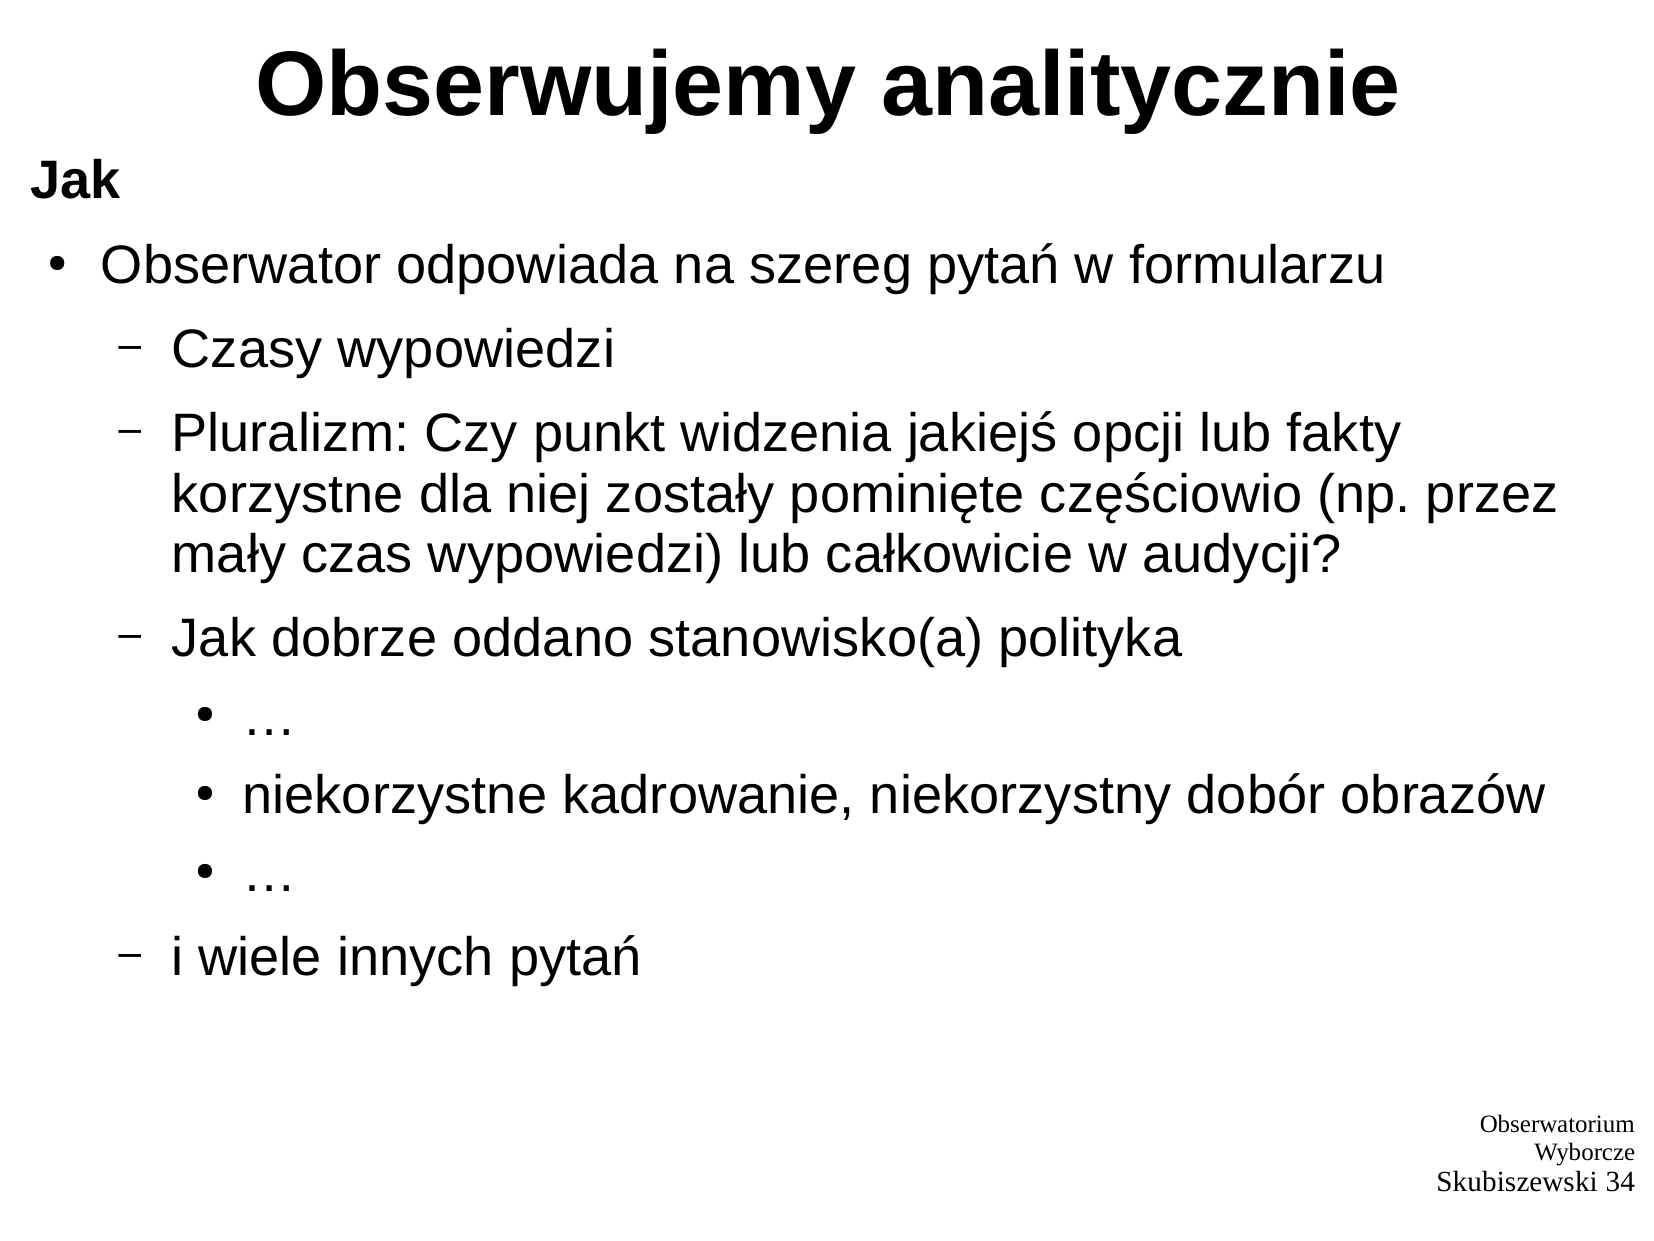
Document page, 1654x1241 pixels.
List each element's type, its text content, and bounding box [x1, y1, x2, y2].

title Obserwujemy analitycznie [84, 32, 1573, 150]
list Jak Obserwator odpowiada na szereg pytań w formularzu Czasy wypowiedzi Pluralizm: Czy punkt widzenia jakiejś opcji lub fakty korzystne dla niej zostały pominięte częściowio (np. przez mały czas wypowiedzi) lub całkowicie w audycji? Jak dobrze oddano stanowisko(a) polityka … niekorzystne kadrowanie, niekorzystny dobór obrazów … i wiele innych pytań [30, 150, 1621, 1186]
